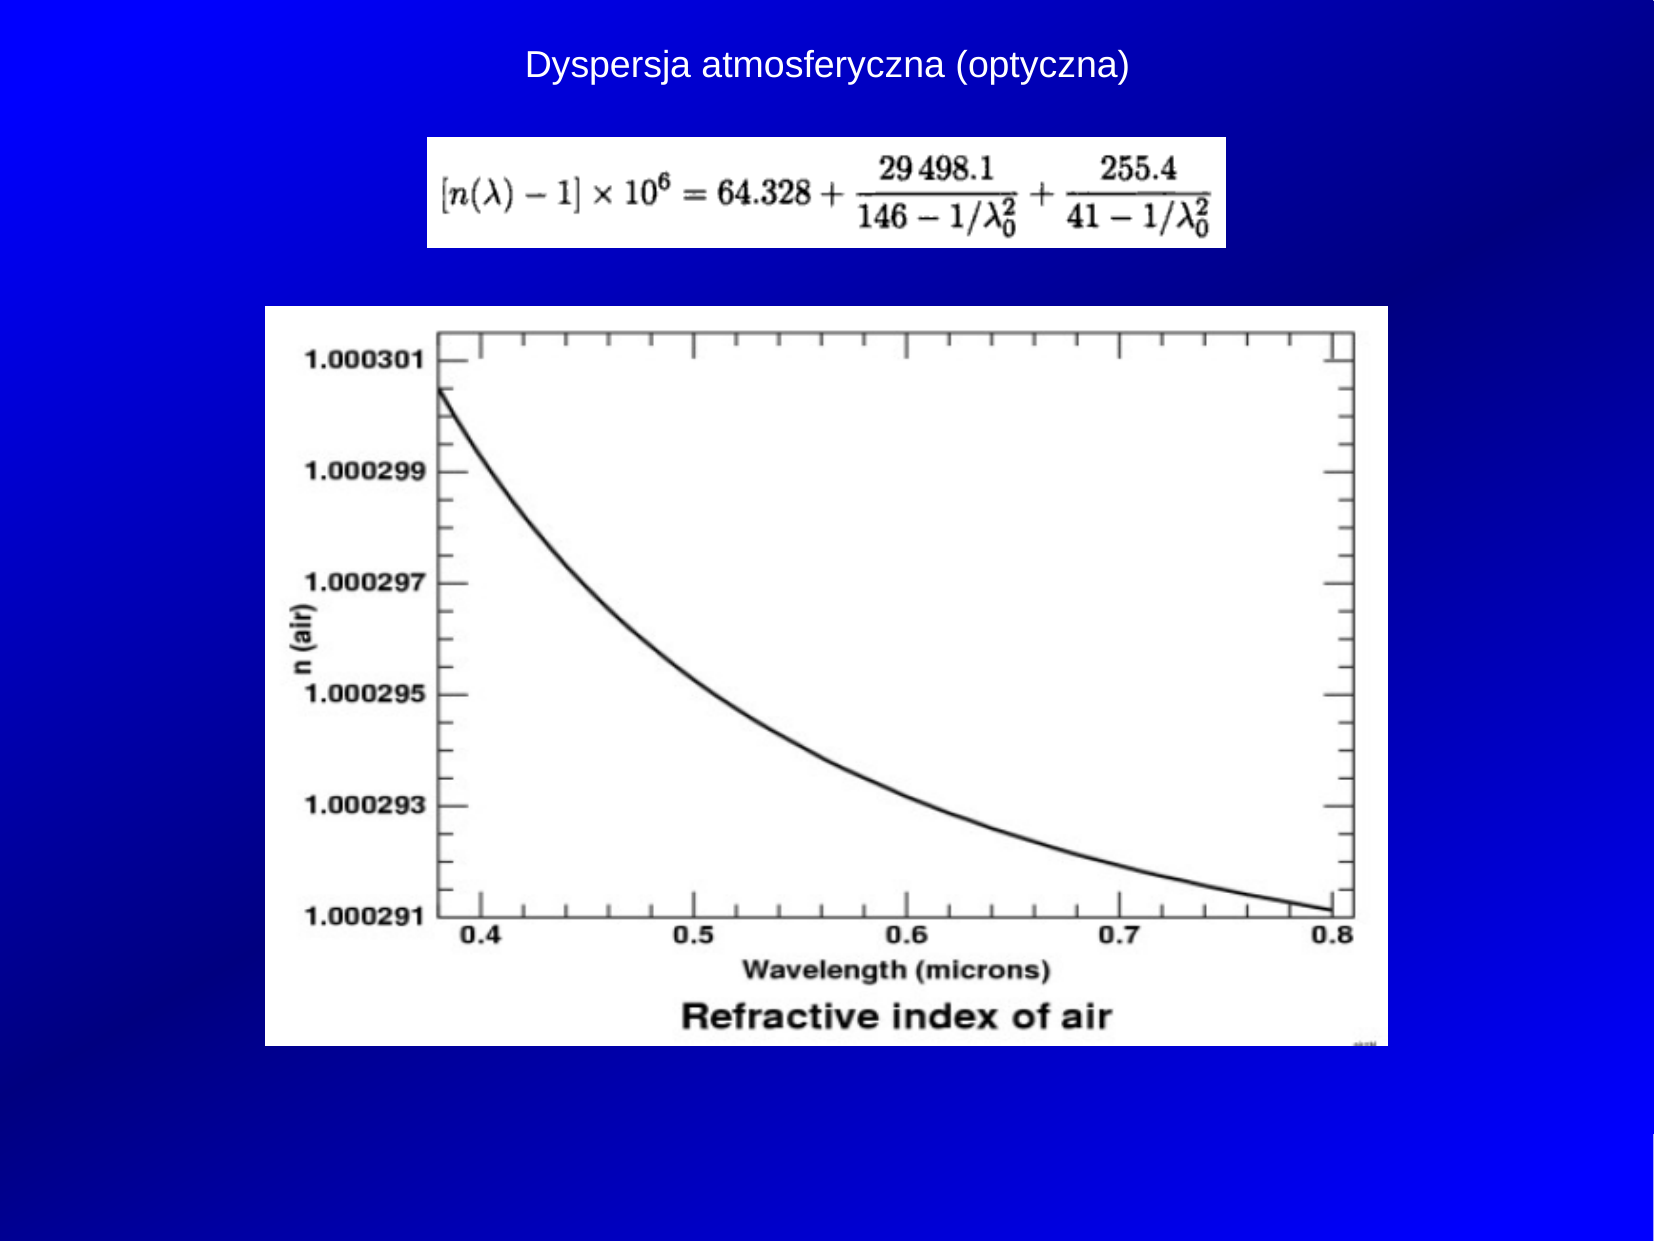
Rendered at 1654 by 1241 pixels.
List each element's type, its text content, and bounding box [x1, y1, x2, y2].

picture [265, 306, 1388, 1046]
text_box Dyspersja atmosferyczna (optyczna) [509, 35, 1146, 93]
picture [427, 137, 1226, 249]
